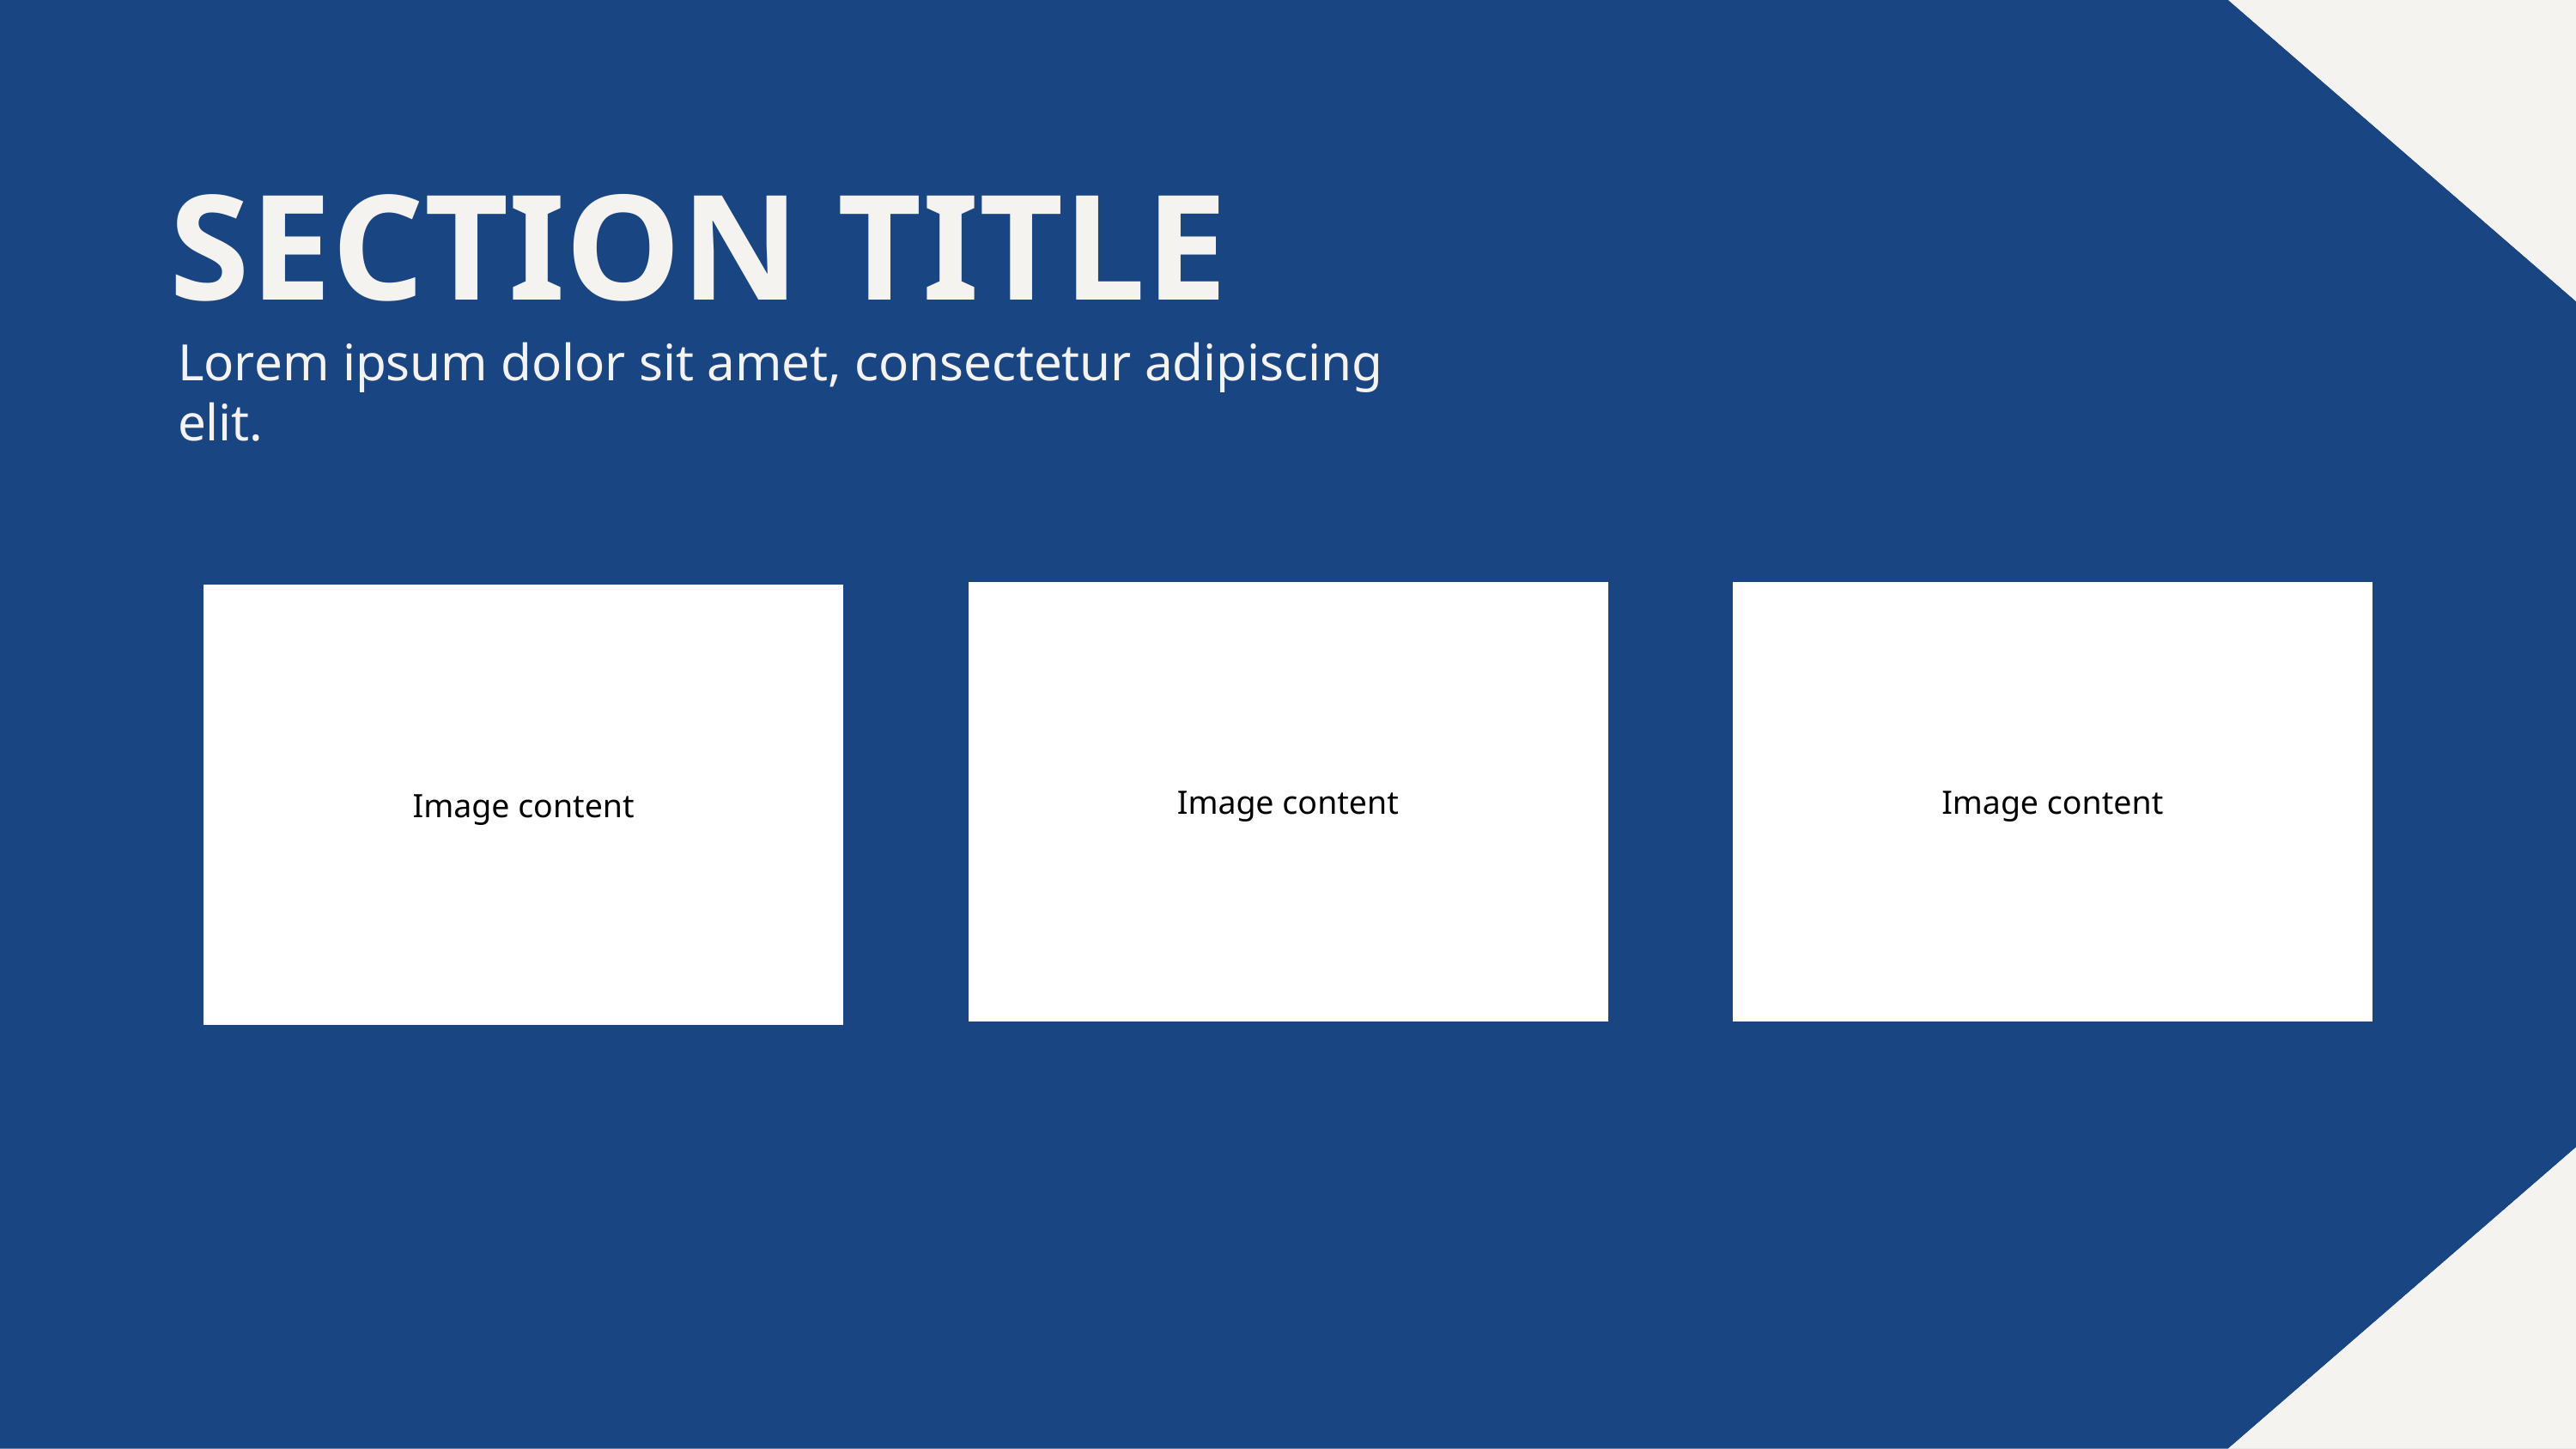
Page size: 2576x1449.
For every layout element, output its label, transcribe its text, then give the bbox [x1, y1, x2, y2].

text_box Image content [1733, 582, 2372, 1022]
text_box Lorem ipsum dolor sit amet, consectetur adipiscing elit. [176, 329, 1388, 393]
text_box Image content [204, 585, 843, 1025]
text_box [2228, 0, 2576, 301]
text_box [2228, 1147, 2576, 1449]
text_box Image content [969, 582, 1608, 1022]
title SECTION TITLE [167, 152, 1413, 332]
